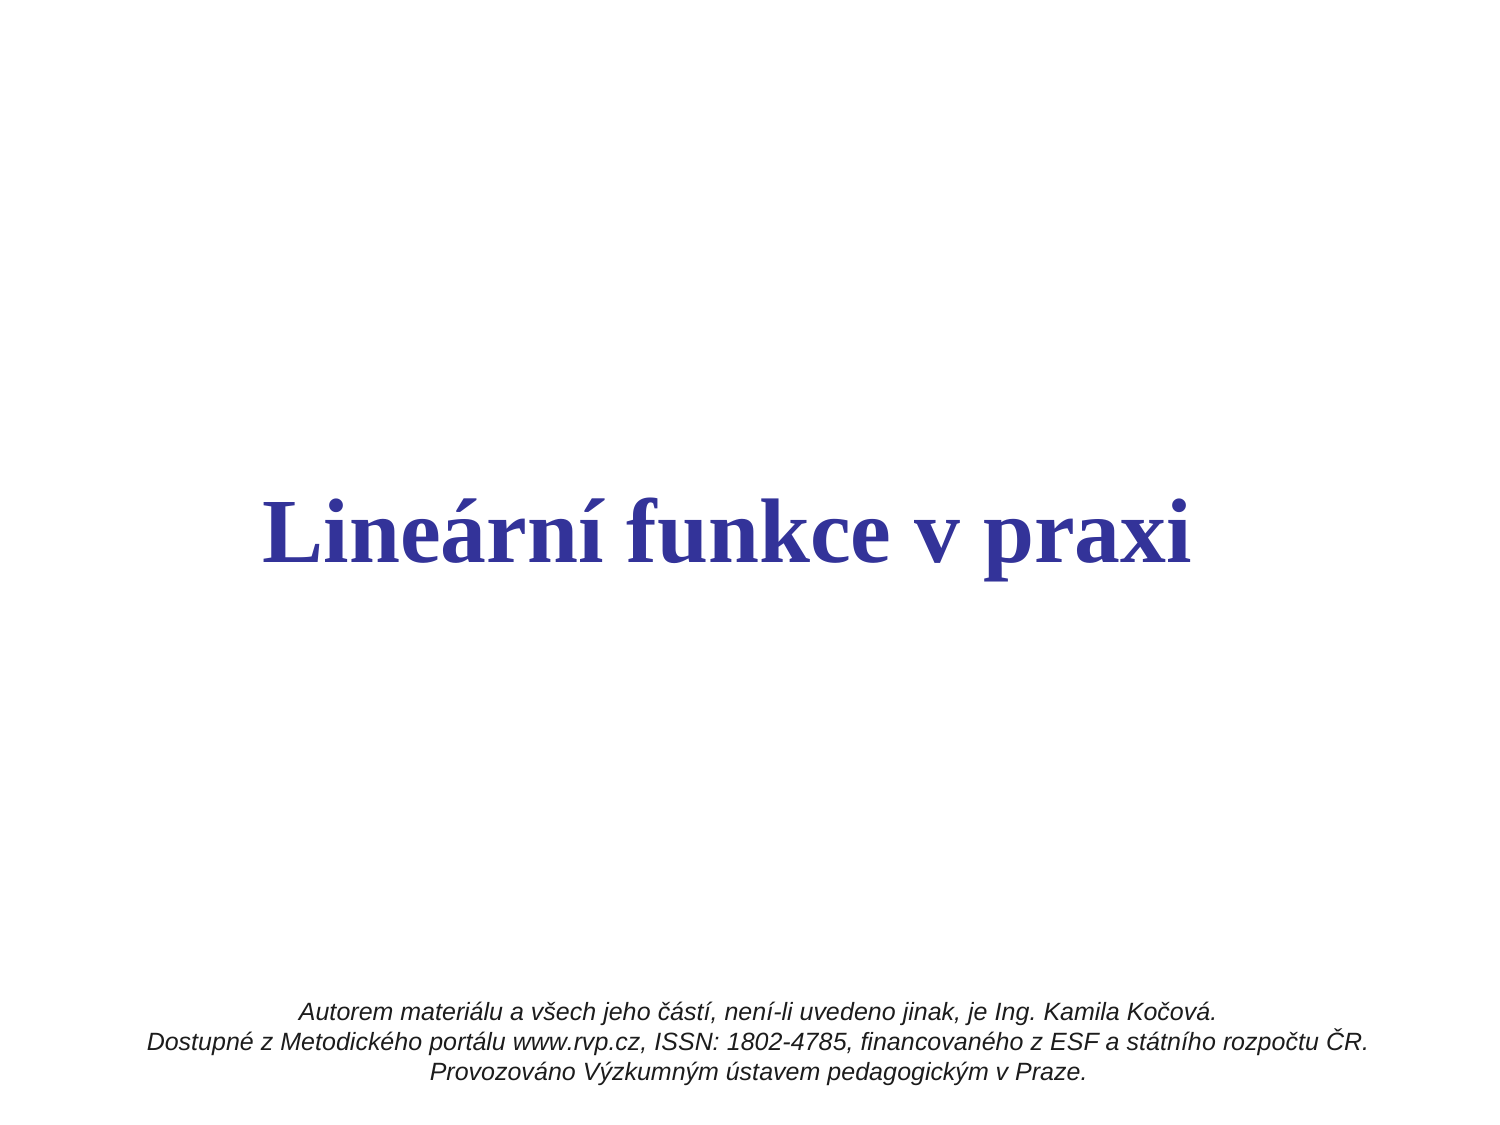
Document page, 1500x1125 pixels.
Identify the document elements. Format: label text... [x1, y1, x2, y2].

text_box Lineární funkce v praxi [53, 432, 1404, 621]
text_box Autorem materiálu a všech jeho částí, není-li uvedeno jinak, je Ing. Kamila Kočová. Dostupné z Metodického portálu www.rvp.cz, ISSN: 1802-4785, financovaného z ESF a státního rozpočtu ČR. Provozováno Výzkumným ústavem pedagogickým v Praze. [132, 987, 1387, 1093]
